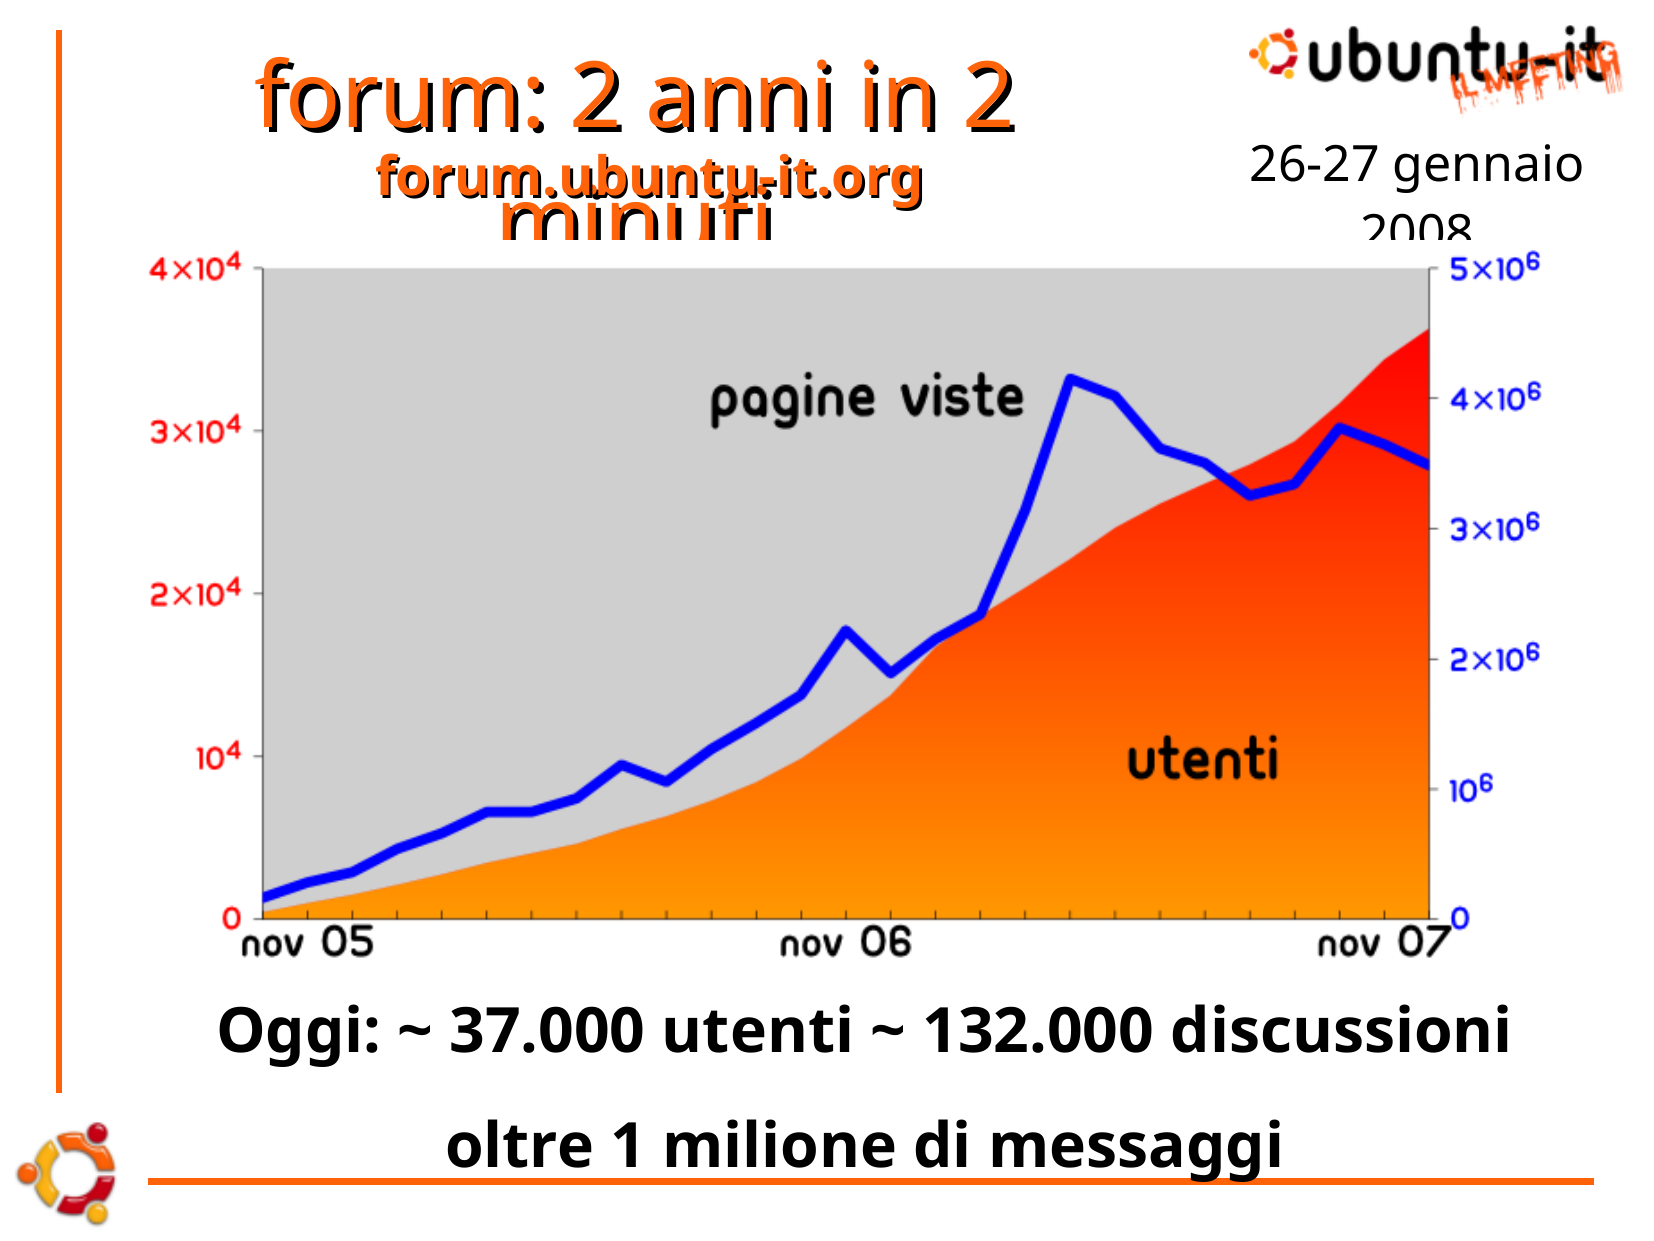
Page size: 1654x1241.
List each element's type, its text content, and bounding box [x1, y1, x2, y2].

picture [14, 1121, 119, 1229]
list Oggi: ~ 37.000 utenti ~ 132.000 discussioni oltre 1 milione di messaggi [118, 986, 1595, 1152]
title forum: 2 anni in 2 minuti [118, 29, 1152, 119]
text_box 26-27 gennaio 2008 Siena - slug [1181, 118, 1654, 248]
text_box forum.ubuntu-it.org [206, 145, 1093, 204]
picture [130, 240, 1561, 974]
picture [1249, 25, 1625, 119]
